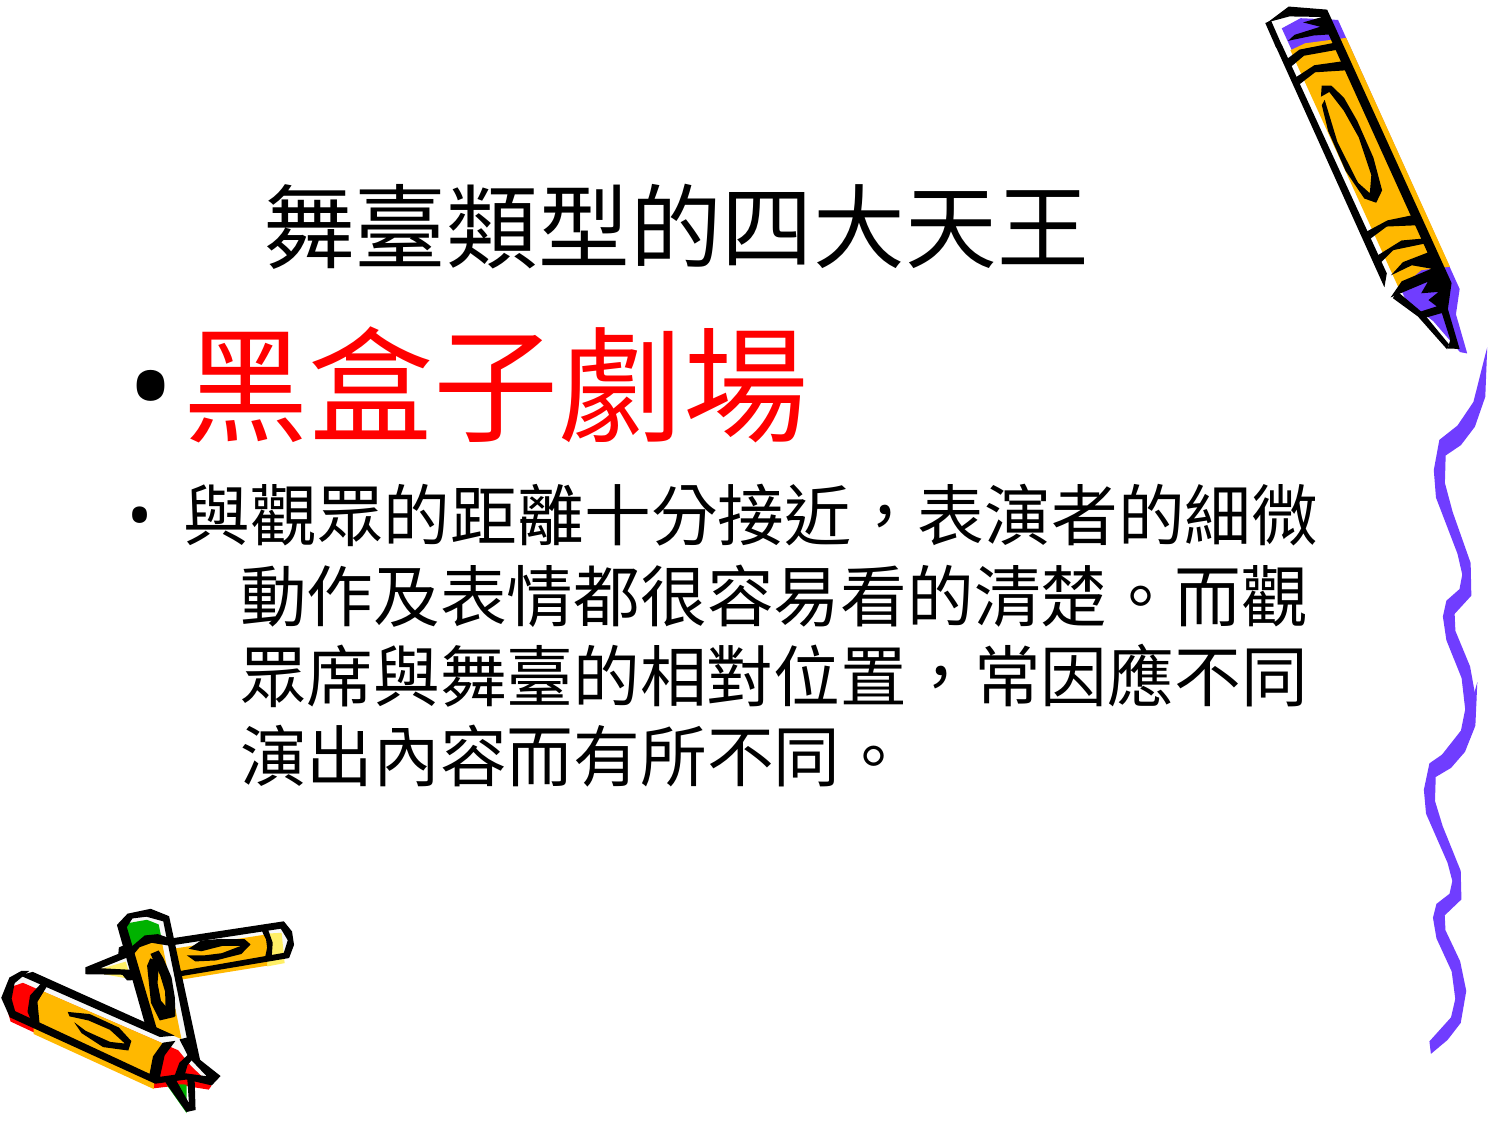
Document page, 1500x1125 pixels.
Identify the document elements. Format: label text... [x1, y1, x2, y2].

list 黑盒子劇場 與觀眾的距離十分接近，表演者的細微動作及表情都很容易看的清楚。而觀眾席與舞臺的相對位置，常因應不同演出內容而有所不同。 [112, 299, 1375, 901]
title 舞臺類型的四大天王 [112, 24, 1240, 288]
